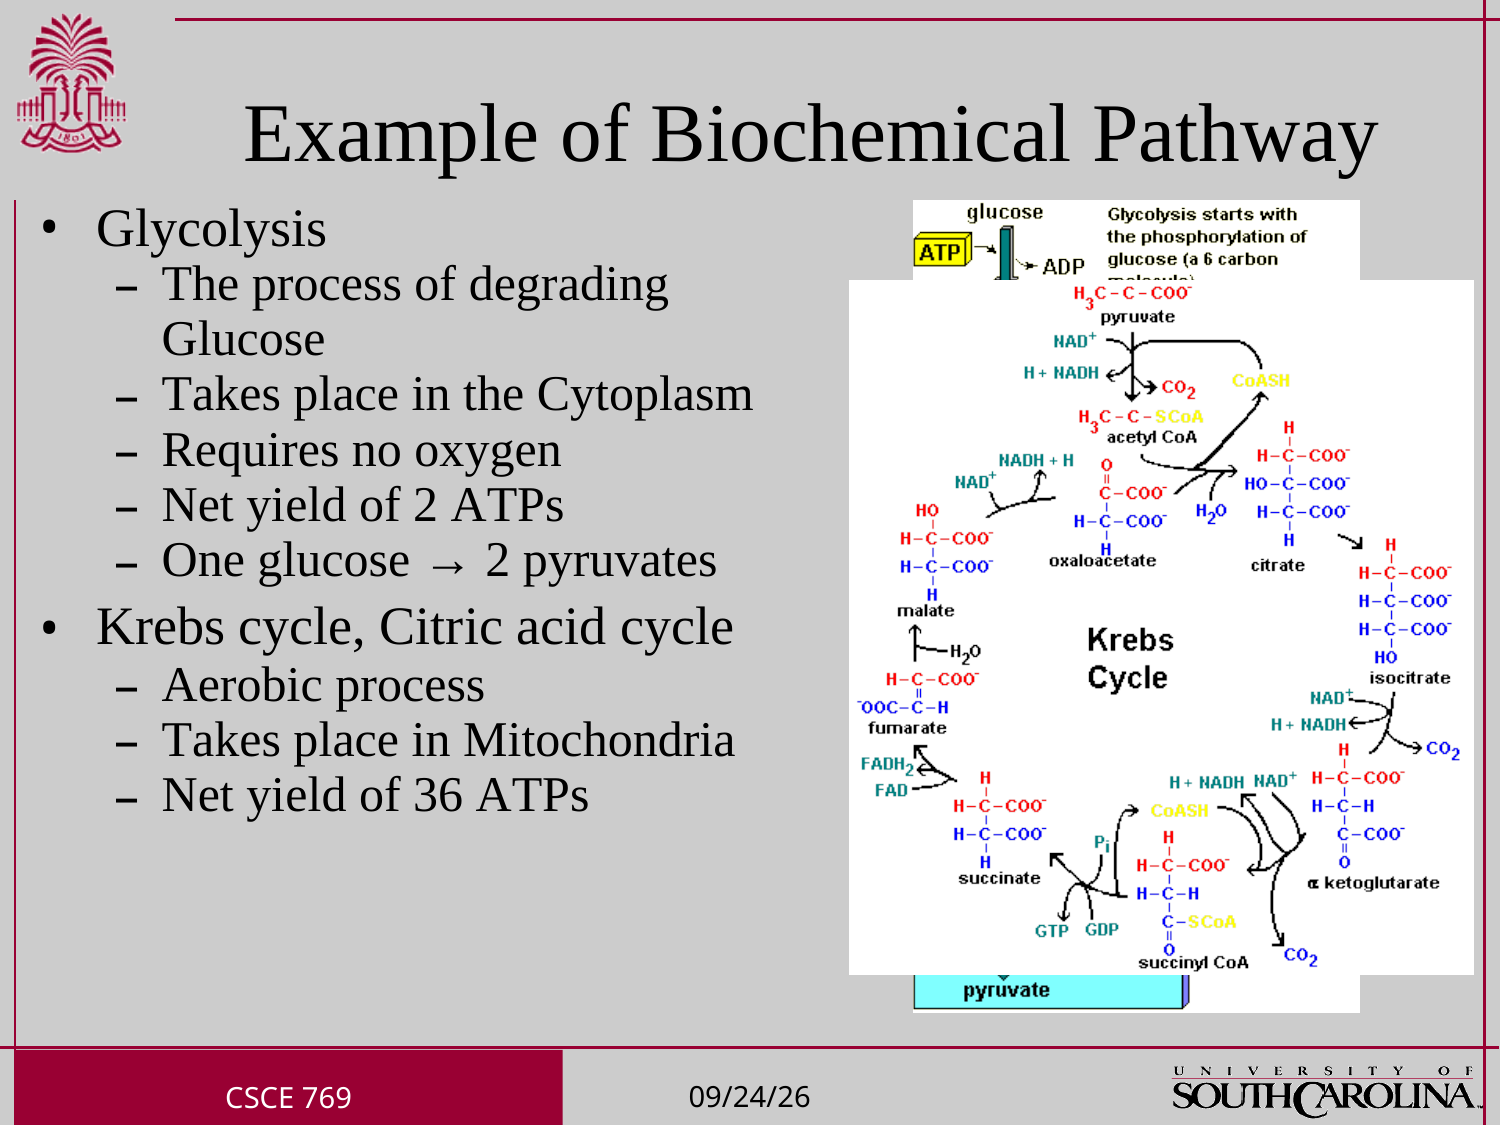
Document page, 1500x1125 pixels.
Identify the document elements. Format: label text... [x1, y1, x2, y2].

picture [848, 200, 1474, 1013]
title Example of Biochemical Pathway [174, 9, 1450, 188]
list Glycolysis The process of degrading Glucose Takes place in the Cytoplasm Requires no oxygen Net yield of 2 ATPs One glucose → 2 pyruvates Krebs cycle, Citric acid cycle Aerobic process Takes place in Mitochondria Net yield of 36 ATPs [24, 200, 826, 843]
picture [1162, 1049, 1483, 1125]
picture [12, 12, 131, 155]
